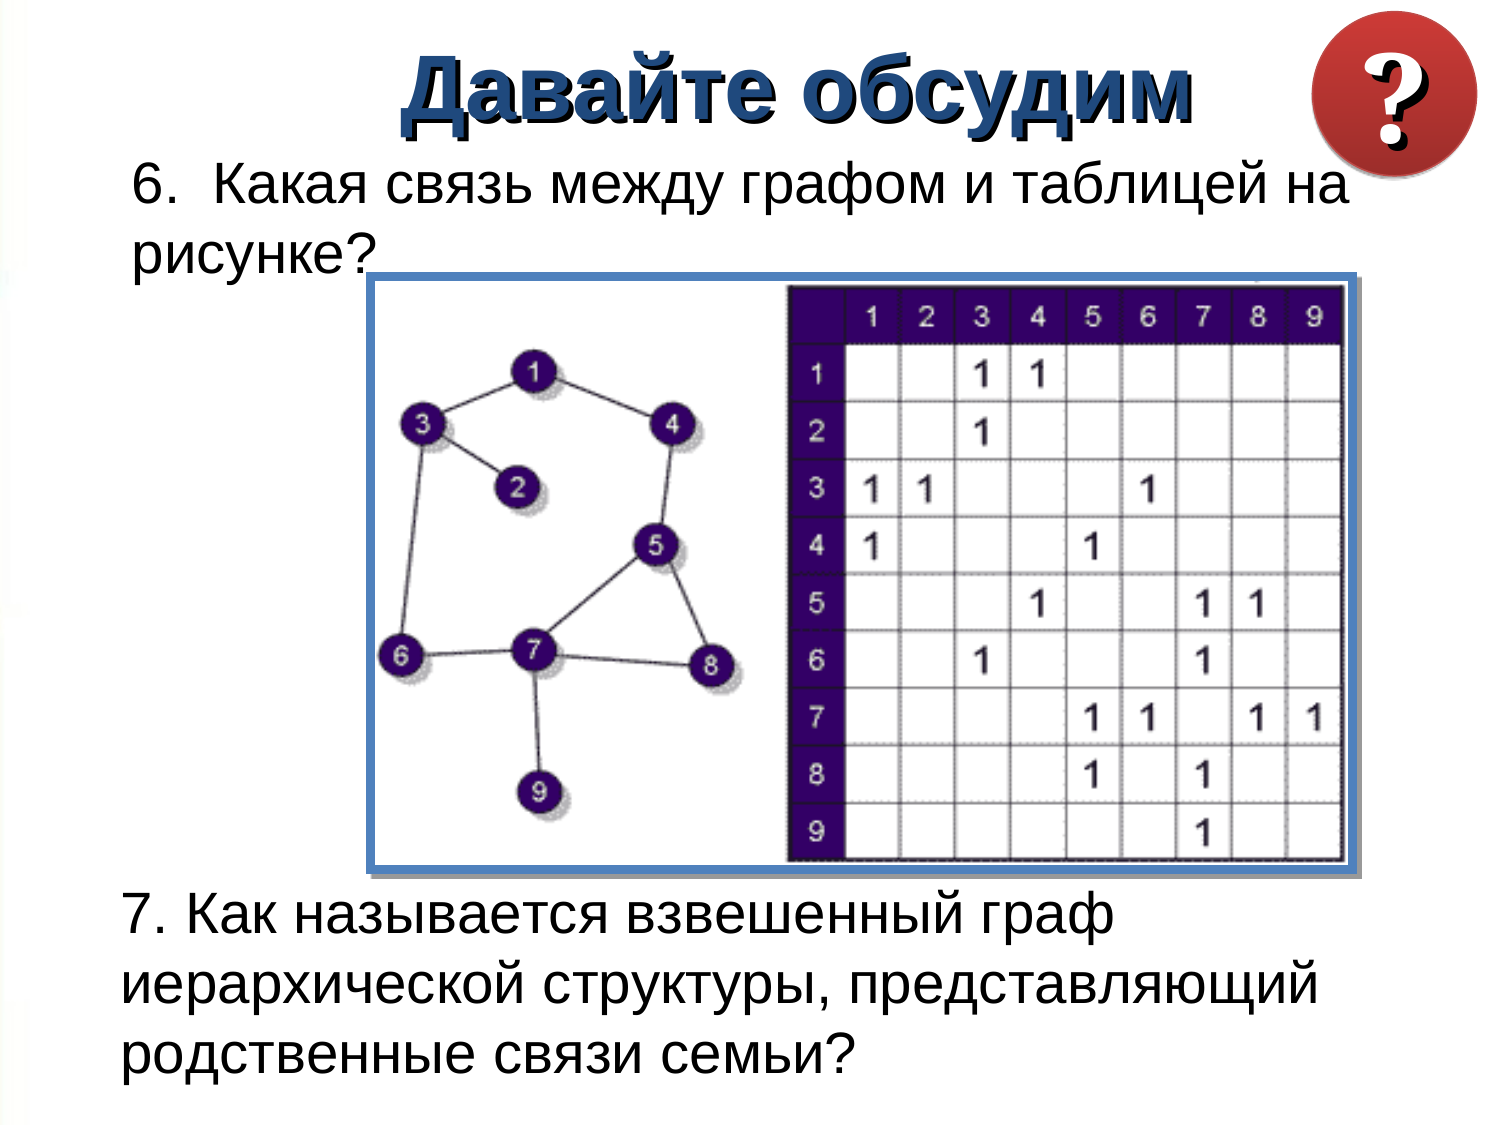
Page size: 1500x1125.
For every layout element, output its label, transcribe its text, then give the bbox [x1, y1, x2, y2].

text_box ? [1312, 11, 1477, 176]
text_box 6. Какая связь между графом и таблицей на рисунке? [117, 137, 1376, 305]
picture [0, 0, 1500, 1125]
text_box 7. Как называется взвешенный граф иерархической структуры, представляющий родственные связи семьи? [105, 867, 1454, 1093]
title Давайте обсудим [171, 30, 1341, 135]
